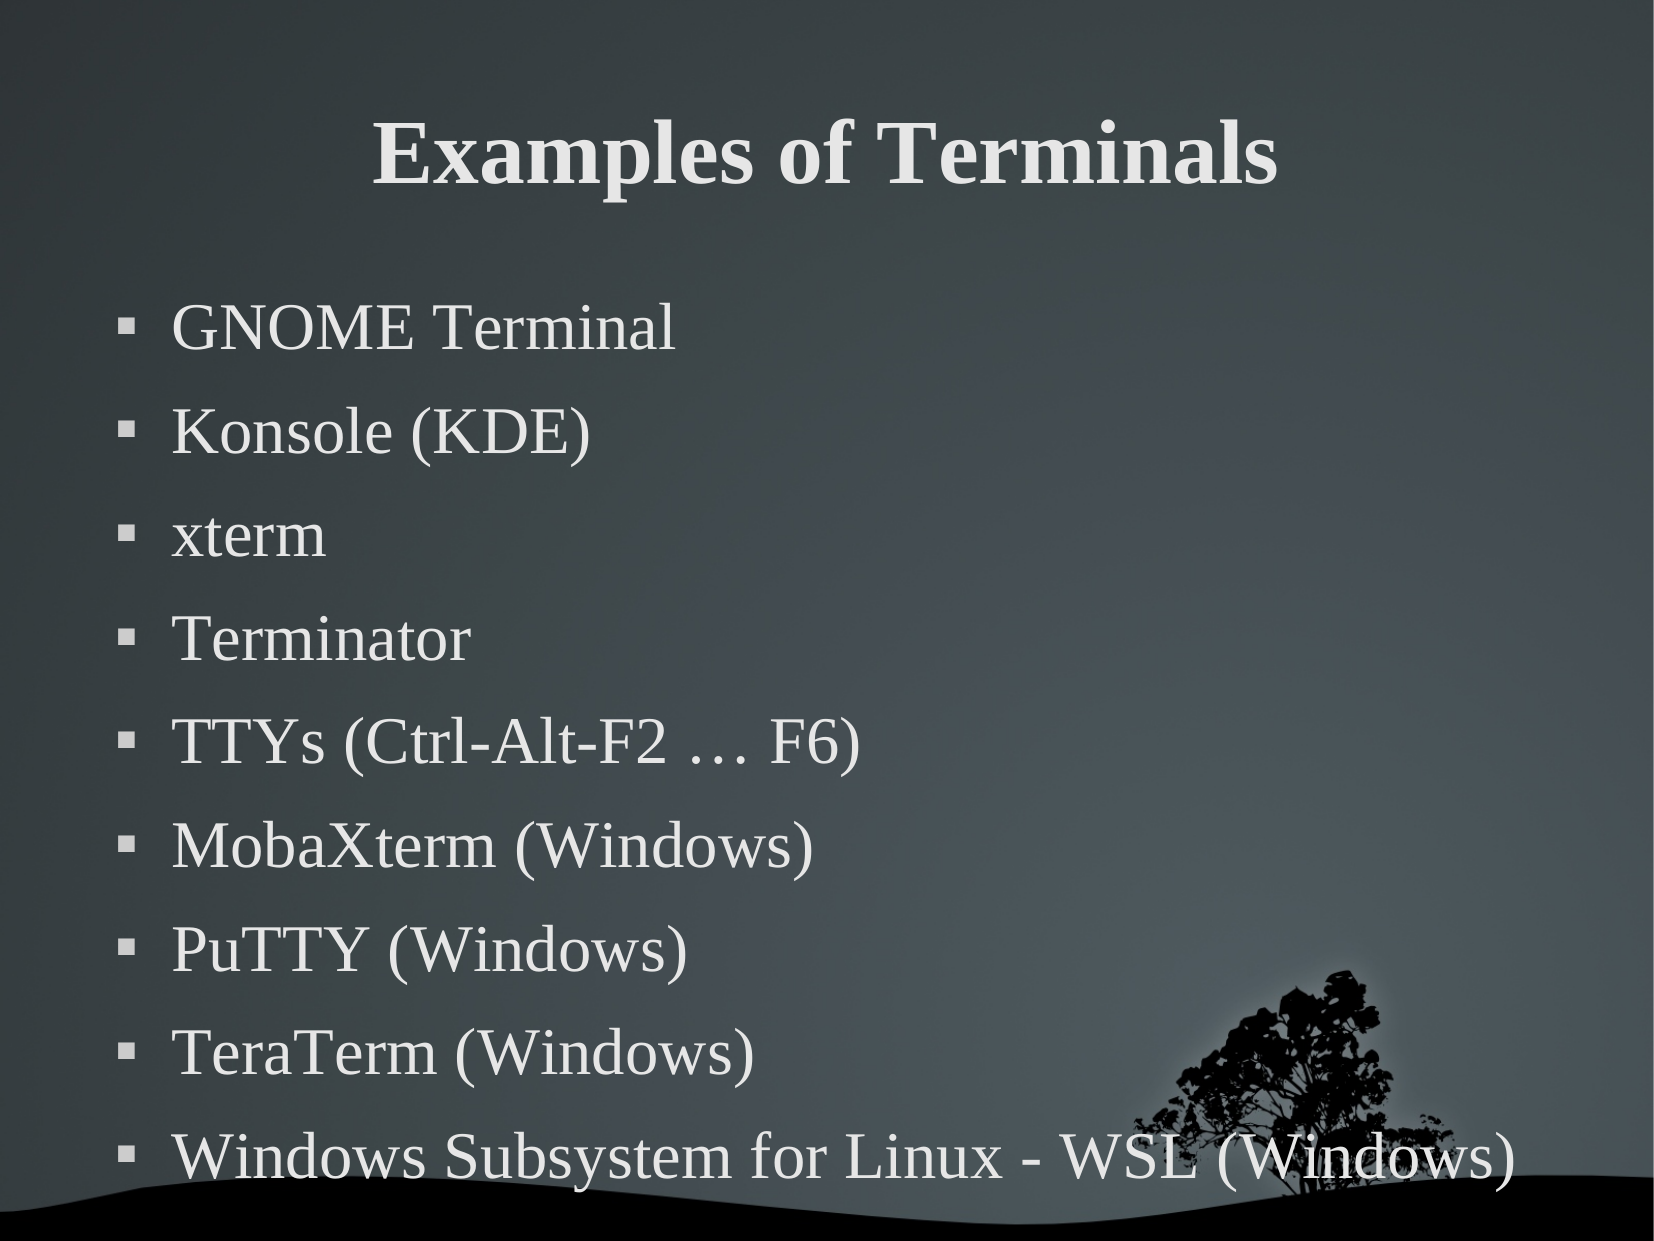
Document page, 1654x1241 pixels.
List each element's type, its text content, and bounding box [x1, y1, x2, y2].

list GNOME Terminal Konsole (KDE) xterm Terminator TTYs (Ctrl-Alt-F2 … F6) MobaXterm (Windows) PuTTY (Windows) TeraTerm (Windows) Windows Subsystem for Linux - WSL (Windows) [82, 290, 1571, 1241]
title Examples of Terminals [82, 49, 1571, 257]
picture [0, 0, 1654, 1241]
